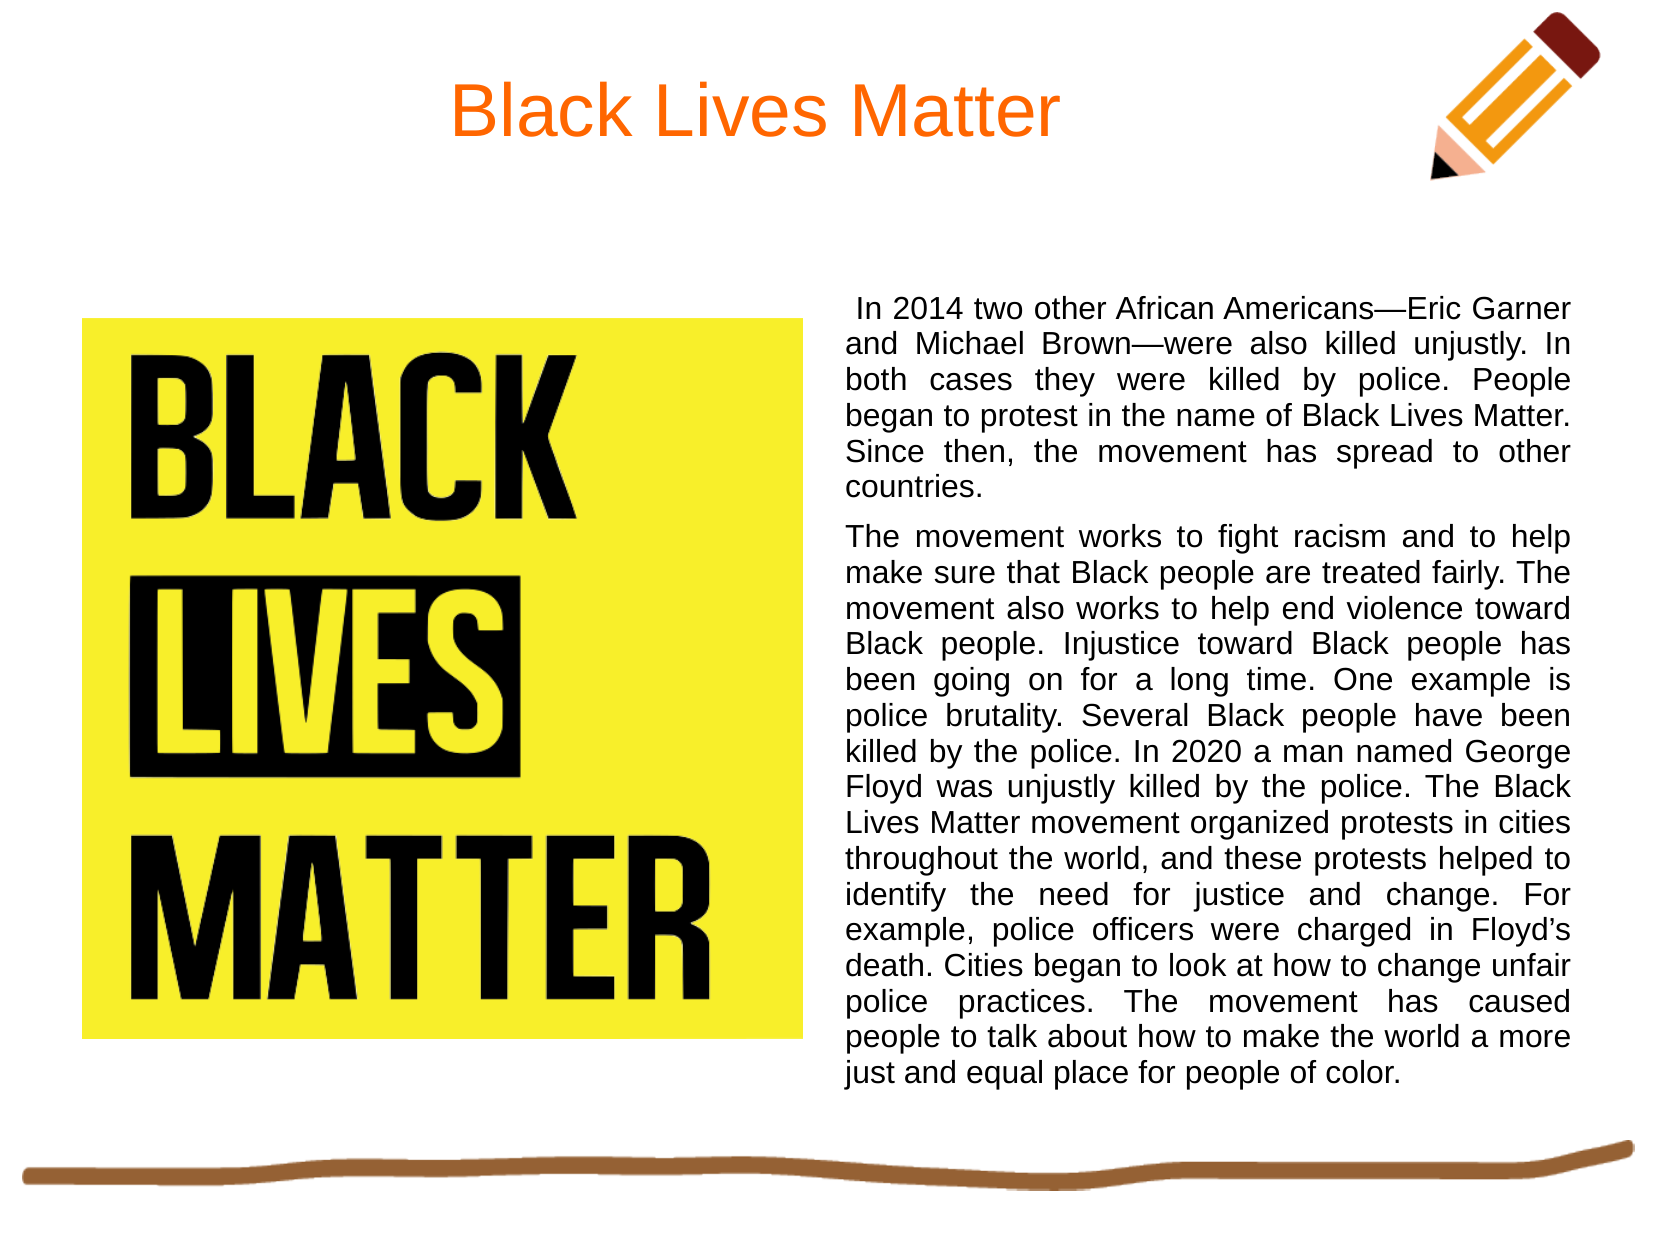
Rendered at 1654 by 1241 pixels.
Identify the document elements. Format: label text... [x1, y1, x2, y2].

picture [82, 318, 803, 1039]
list In 2014 two other African Americans—Eric Garner and Michael Brown—were also killed unjustly. In both cases they were killed by police. People began to protest in the name of Black Lives Matter. Since then, the movement has spread to other countries. The movement works to fight racism and to help make sure that Black people are treated fairly. The movement also works to help end violence toward Black people. Injustice toward Black people has been going on for a long time. One example is police brutality. Several Black people have been killed by the police. In 2020 a man named George Floyd was unjustly killed by the police. The Black Lives Matter movement organized protests in cities throughout the world, and these protests helped to identify the need for justice and change. For example, police officers were charged in Floyd’s death. Cities began to look at how to change unfair police practices. The movement has caused people to talk about how to make the world a more just and equal place for people of color. [845, 290, 1572, 1122]
title Black Lives Matter [82, 49, 1430, 172]
picture [22, 1140, 1635, 1191]
picture [1430, 12, 1601, 181]
